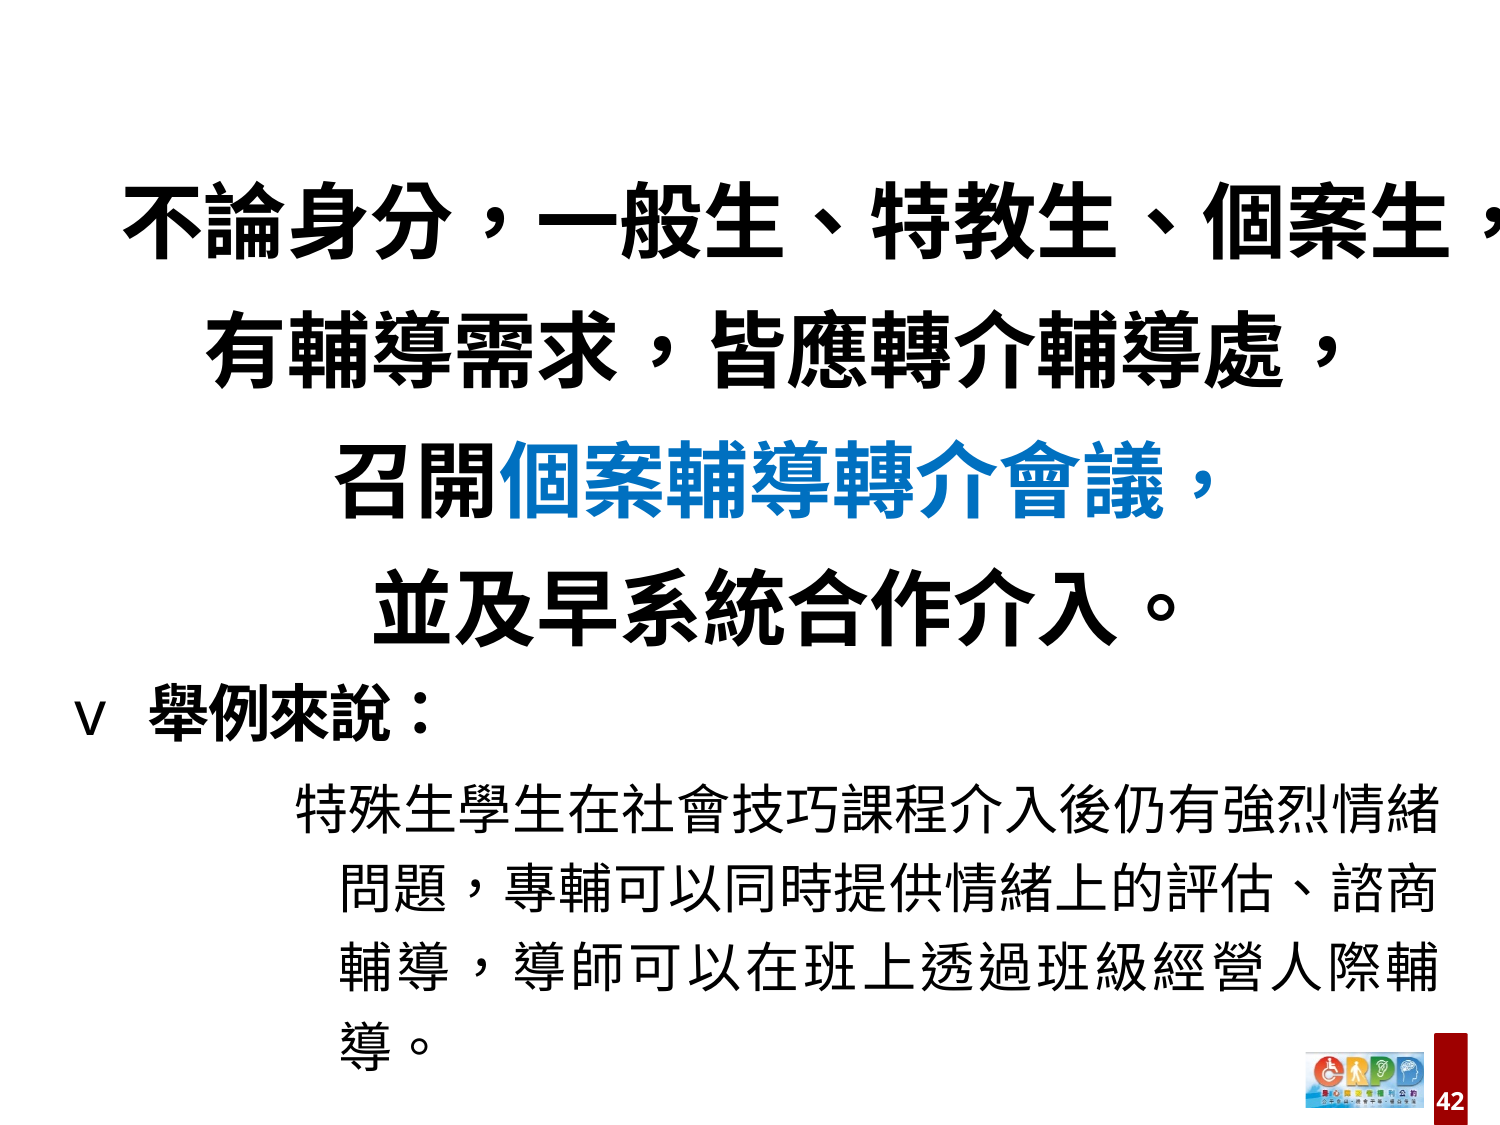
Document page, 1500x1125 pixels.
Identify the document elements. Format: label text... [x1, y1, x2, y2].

text_box 42 [1416, 1076, 1485, 1125]
text_box 不論身分，一般生、特教生、個案生， 有輔導需求，皆應轉介輔導處， 召開個案輔導轉介會議， 並及早系統合作介入。 [88, 132, 1485, 627]
text_box 舉例來說： 特殊生學生在社會技巧課程介入後仍有強烈情緒問題，專輔可以同時提供情緒上的評估、諮商輔導，導師可以在班上透過班級經營人際輔導。 [59, 657, 1456, 1016]
